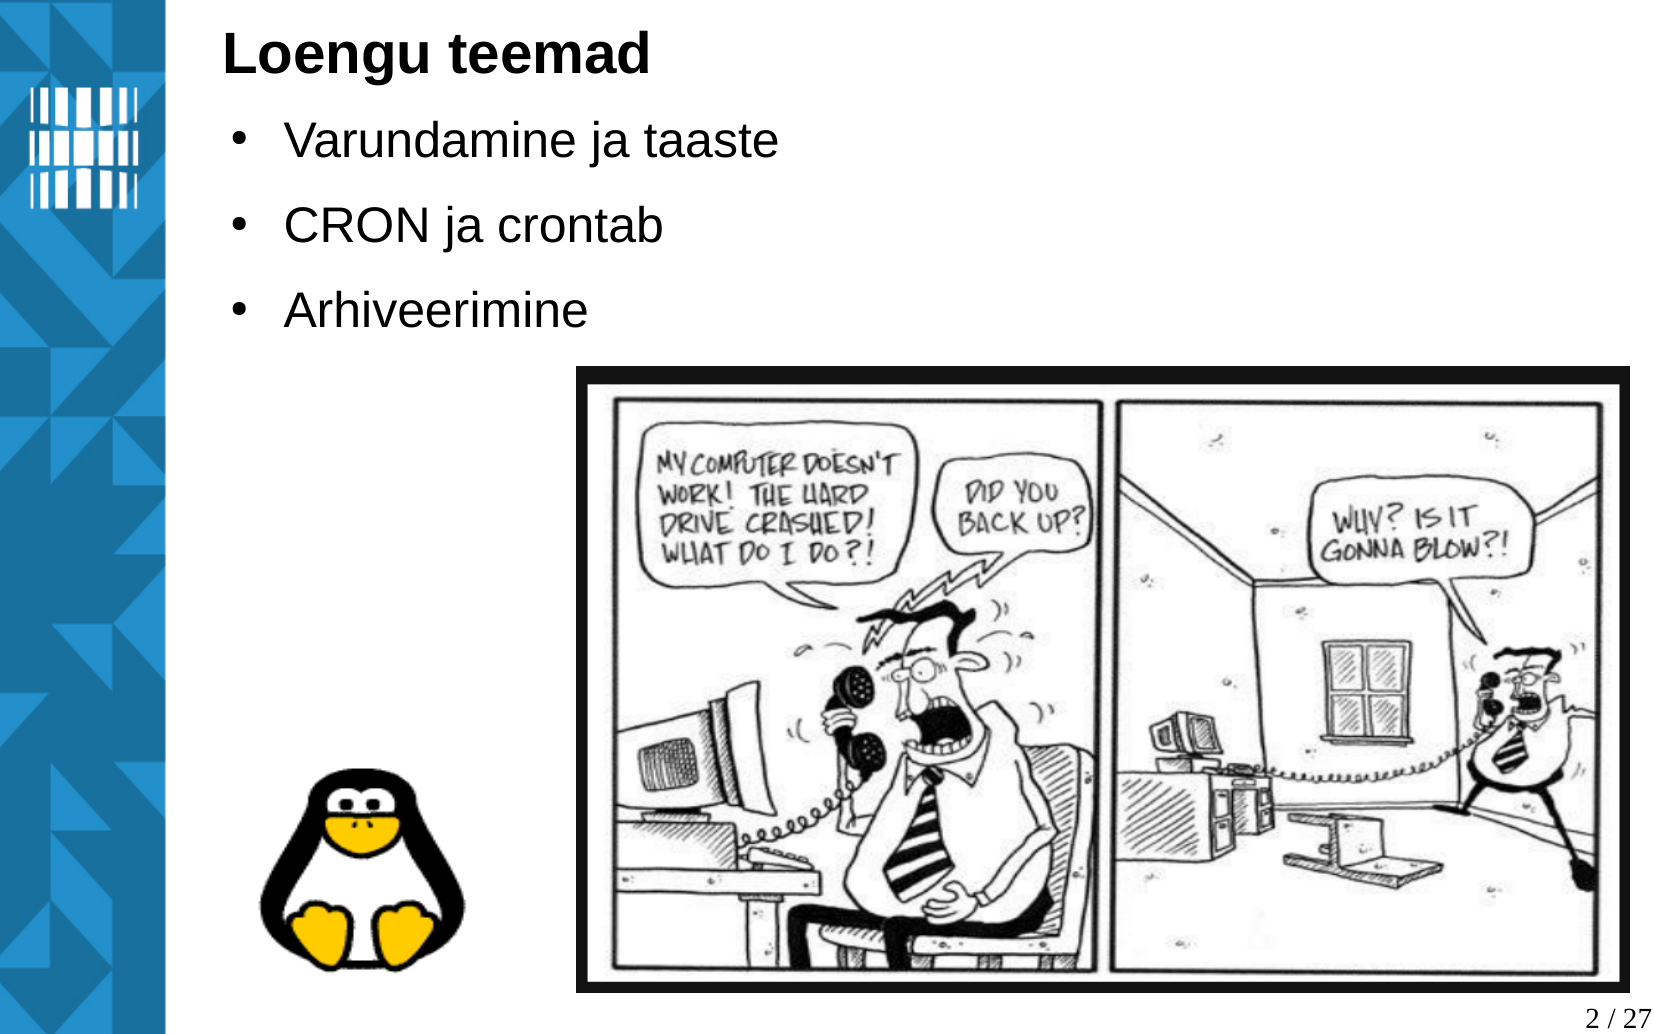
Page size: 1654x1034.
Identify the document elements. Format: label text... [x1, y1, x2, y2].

title Loengu teemad [222, 11, 745, 95]
list Varundamine ja taaste CRON ja crontab Arhiveerimine [212, 111, 827, 343]
picture [576, 366, 1630, 993]
picture [188, 708, 533, 995]
